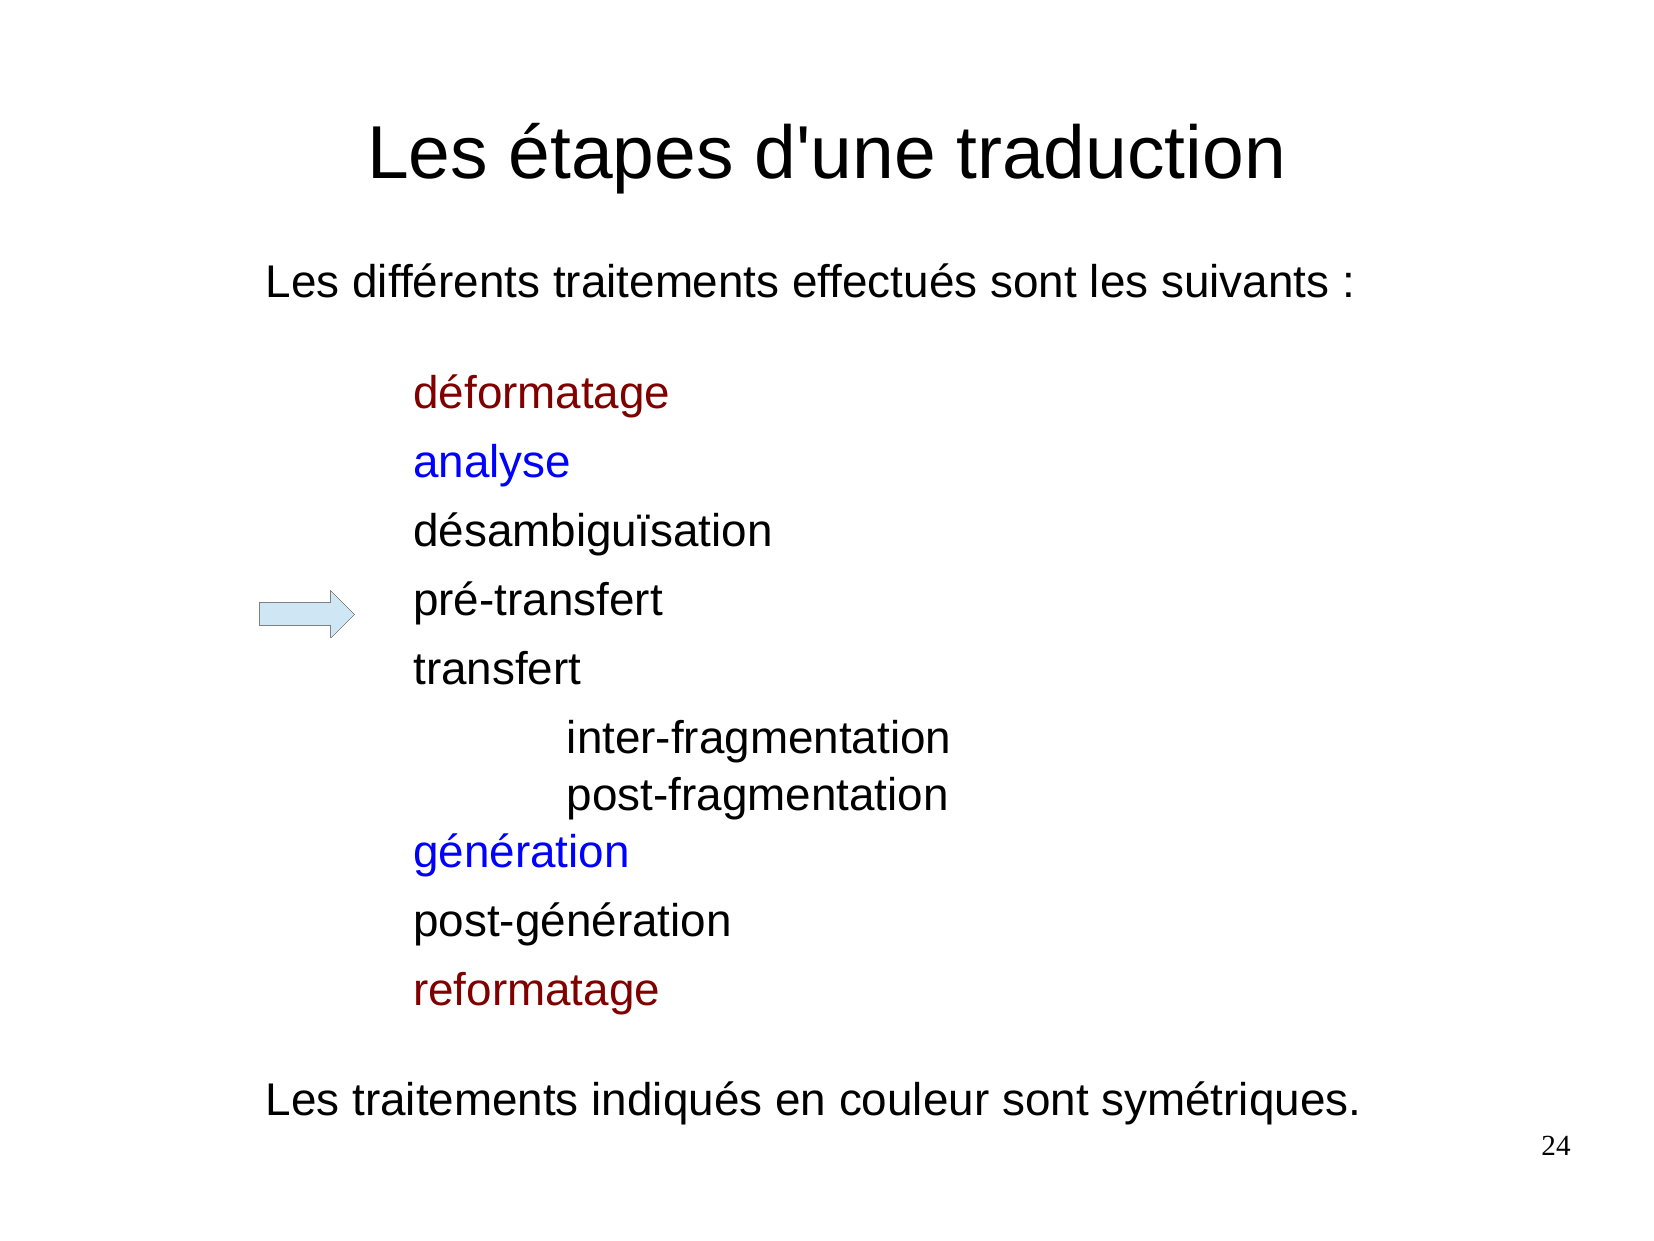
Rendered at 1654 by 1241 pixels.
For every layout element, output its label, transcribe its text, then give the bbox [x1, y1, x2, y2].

title Les étapes d'une traduction [82, 49, 1571, 257]
list Les différents traitements effectués sont les suivants : déformatage analyse désambiguïsation pré-transfert transfert inter-fragmentation post-fragmentation génération post-génération reformatage Les traitements indiqués en couleur sont symétriques. [248, 256, 1465, 1182]
text_box [259, 590, 355, 638]
